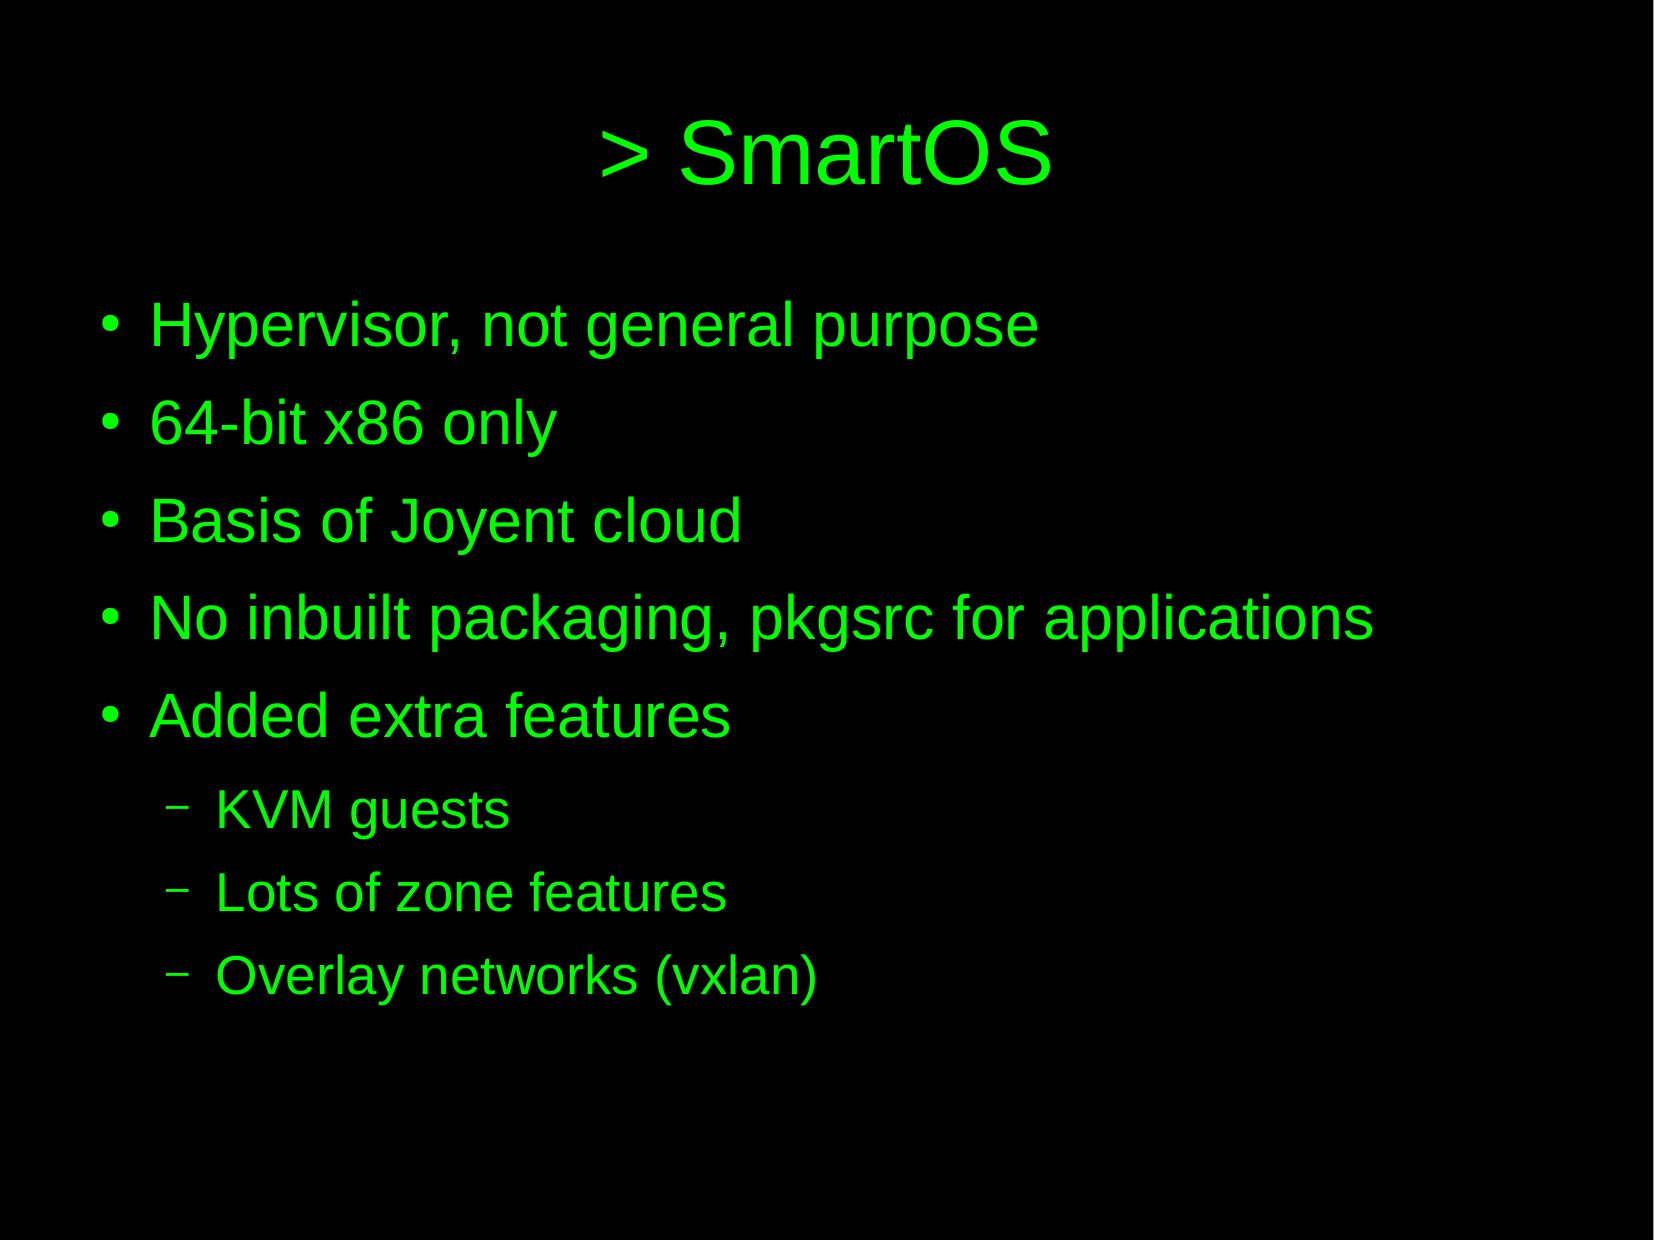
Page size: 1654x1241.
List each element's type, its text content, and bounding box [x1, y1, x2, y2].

title > SmartOS [82, 49, 1571, 257]
list Hypervisor, not general purpose 64-bit x86 only Basis of Joyent cloud No inbuilt packaging, pkgsrc for applications Added extra features KVM guests Lots of zone features Overlay networks (vxlan) [82, 290, 1571, 1010]
